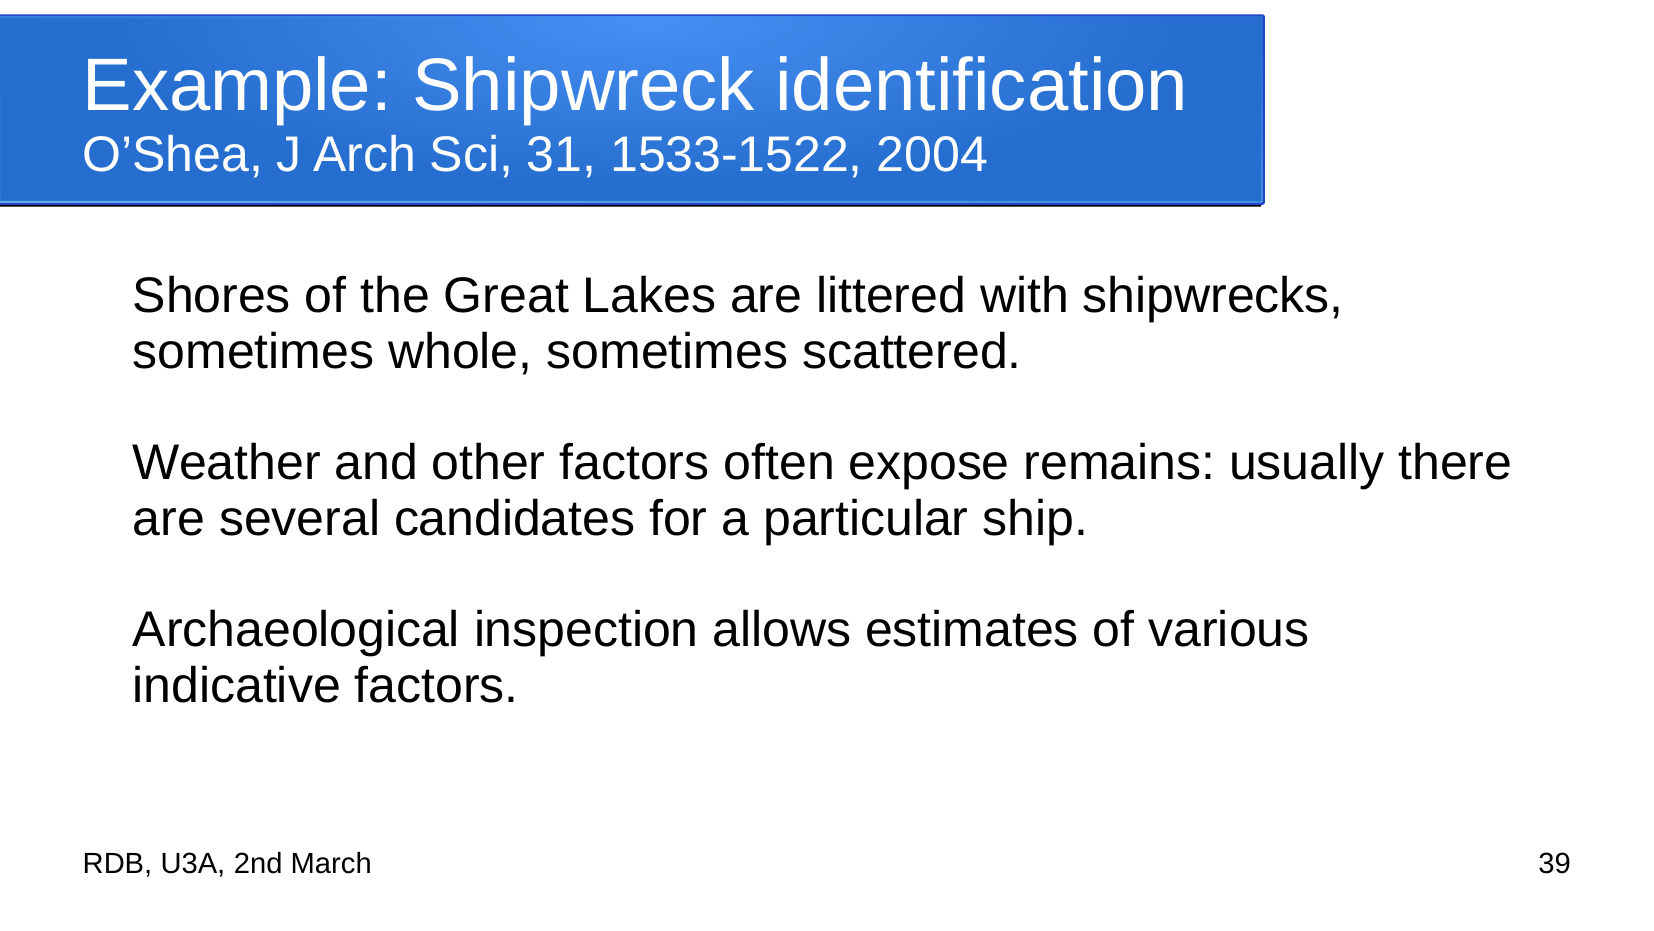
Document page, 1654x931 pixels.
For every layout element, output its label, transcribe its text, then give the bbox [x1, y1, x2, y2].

title Example: Shipwreck identification O’Shea, J Arch Sci, 31, 1533-1522, 2004 [82, 35, 1235, 189]
text_box Shores of the Great Lakes are littered with shipwrecks, sometimes whole, sometimes scattered. Weather and other factors often expose remains: usually there are several candidates for a particular ship. Archaeological inspection allows estimates of various indicative factors. [118, 259, 1536, 827]
